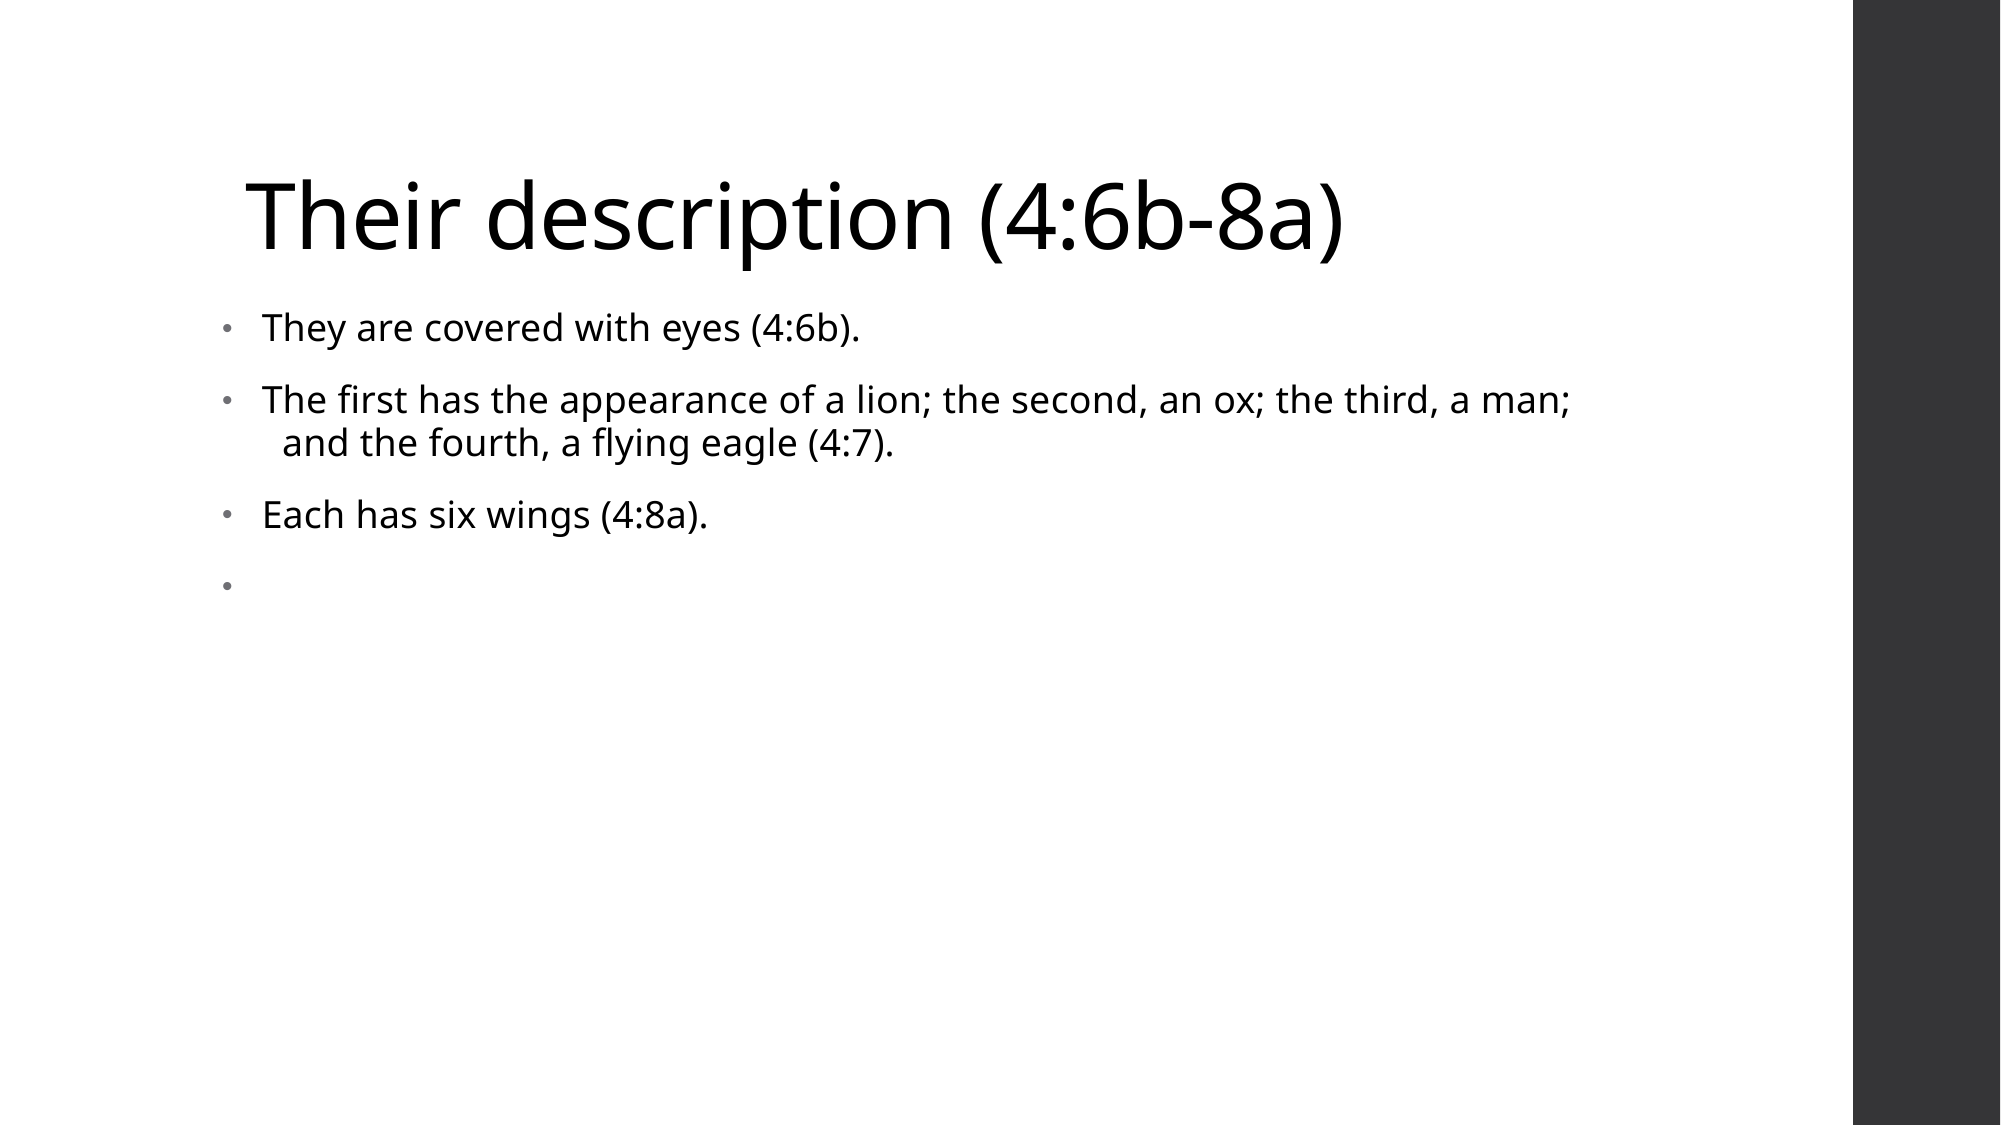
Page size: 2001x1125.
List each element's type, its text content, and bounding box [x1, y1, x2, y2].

list They are covered with eyes (4:6b). The first has the appearance of a lion; the second, an ox; the third, a man; and the fourth, a flying eagle (4:7). Each has six wings (4:8a). [206, 299, 1617, 1014]
title Their description (4:6b-8a) [206, 60, 1797, 278]
